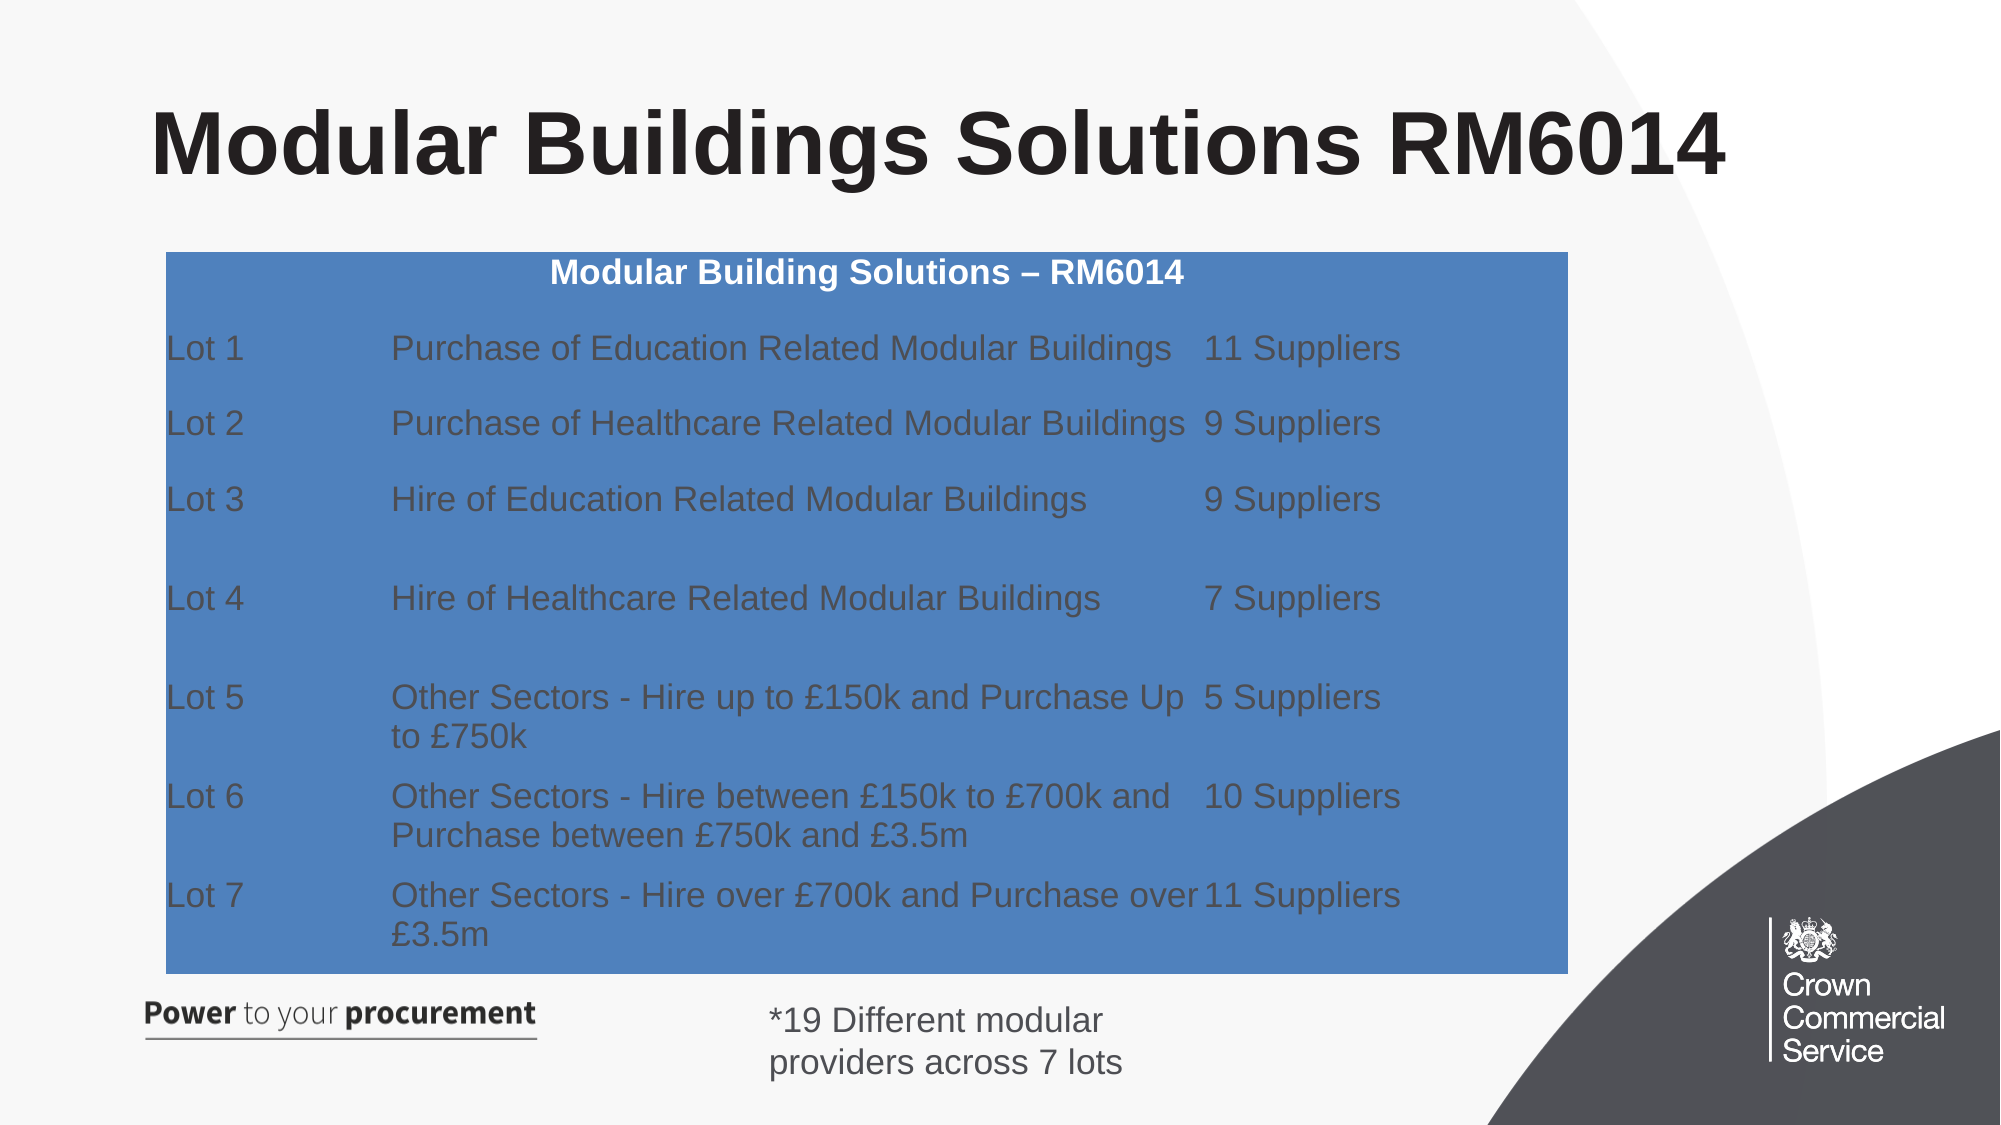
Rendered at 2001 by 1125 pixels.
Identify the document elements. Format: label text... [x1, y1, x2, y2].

table_cell Lot 6 [166, 776, 391, 875]
table_cell 9 Suppliers [1204, 404, 1568, 479]
table_cell Lot 4 [166, 578, 391, 677]
table_cell 10 Suppliers [1204, 776, 1568, 875]
table_cell Lot 2 [166, 404, 391, 479]
table_cell 5 Suppliers [1204, 677, 1568, 776]
text_box *19 Different modular providers across 7 lots [753, 989, 1155, 1091]
table_cell Purchase of Healthcare Related Modular Buildings [391, 404, 1204, 479]
table_cell Hire of Education Related Modular Buildings [391, 479, 1204, 578]
table_cell Other Sectors - Hire over £700k and Purchase over £3.5m [391, 875, 1204, 974]
table_cell Other Sectors - Hire up to £150k and Purchase Up to £750k [391, 677, 1204, 776]
table_cell Hire of Healthcare Related Modular Buildings [391, 578, 1204, 677]
table_cell 11 Suppliers [1204, 328, 1568, 404]
table_cell 9 Suppliers [1204, 479, 1568, 578]
table_cell 11 Suppliers [1204, 875, 1568, 974]
table_cell 7 Suppliers [1204, 578, 1568, 677]
picture [1769, 917, 1944, 1063]
table_cell Lot 3 [166, 479, 391, 578]
title Modular Buildings Solutions RM6014 [150, 84, 1944, 224]
table_cell Lot 7 [166, 875, 391, 974]
table_cell Lot 1 [166, 328, 391, 404]
table_cell Purchase of Education Related Modular Buildings [391, 328, 1204, 404]
table_header Modular Building Solutions – RM6014 [166, 252, 1568, 328]
table_cell Other Sectors - Hire between £150k to £700k and Purchase between £750k and £3.5m [391, 776, 1204, 875]
table_cell Lot 5 [166, 677, 391, 776]
